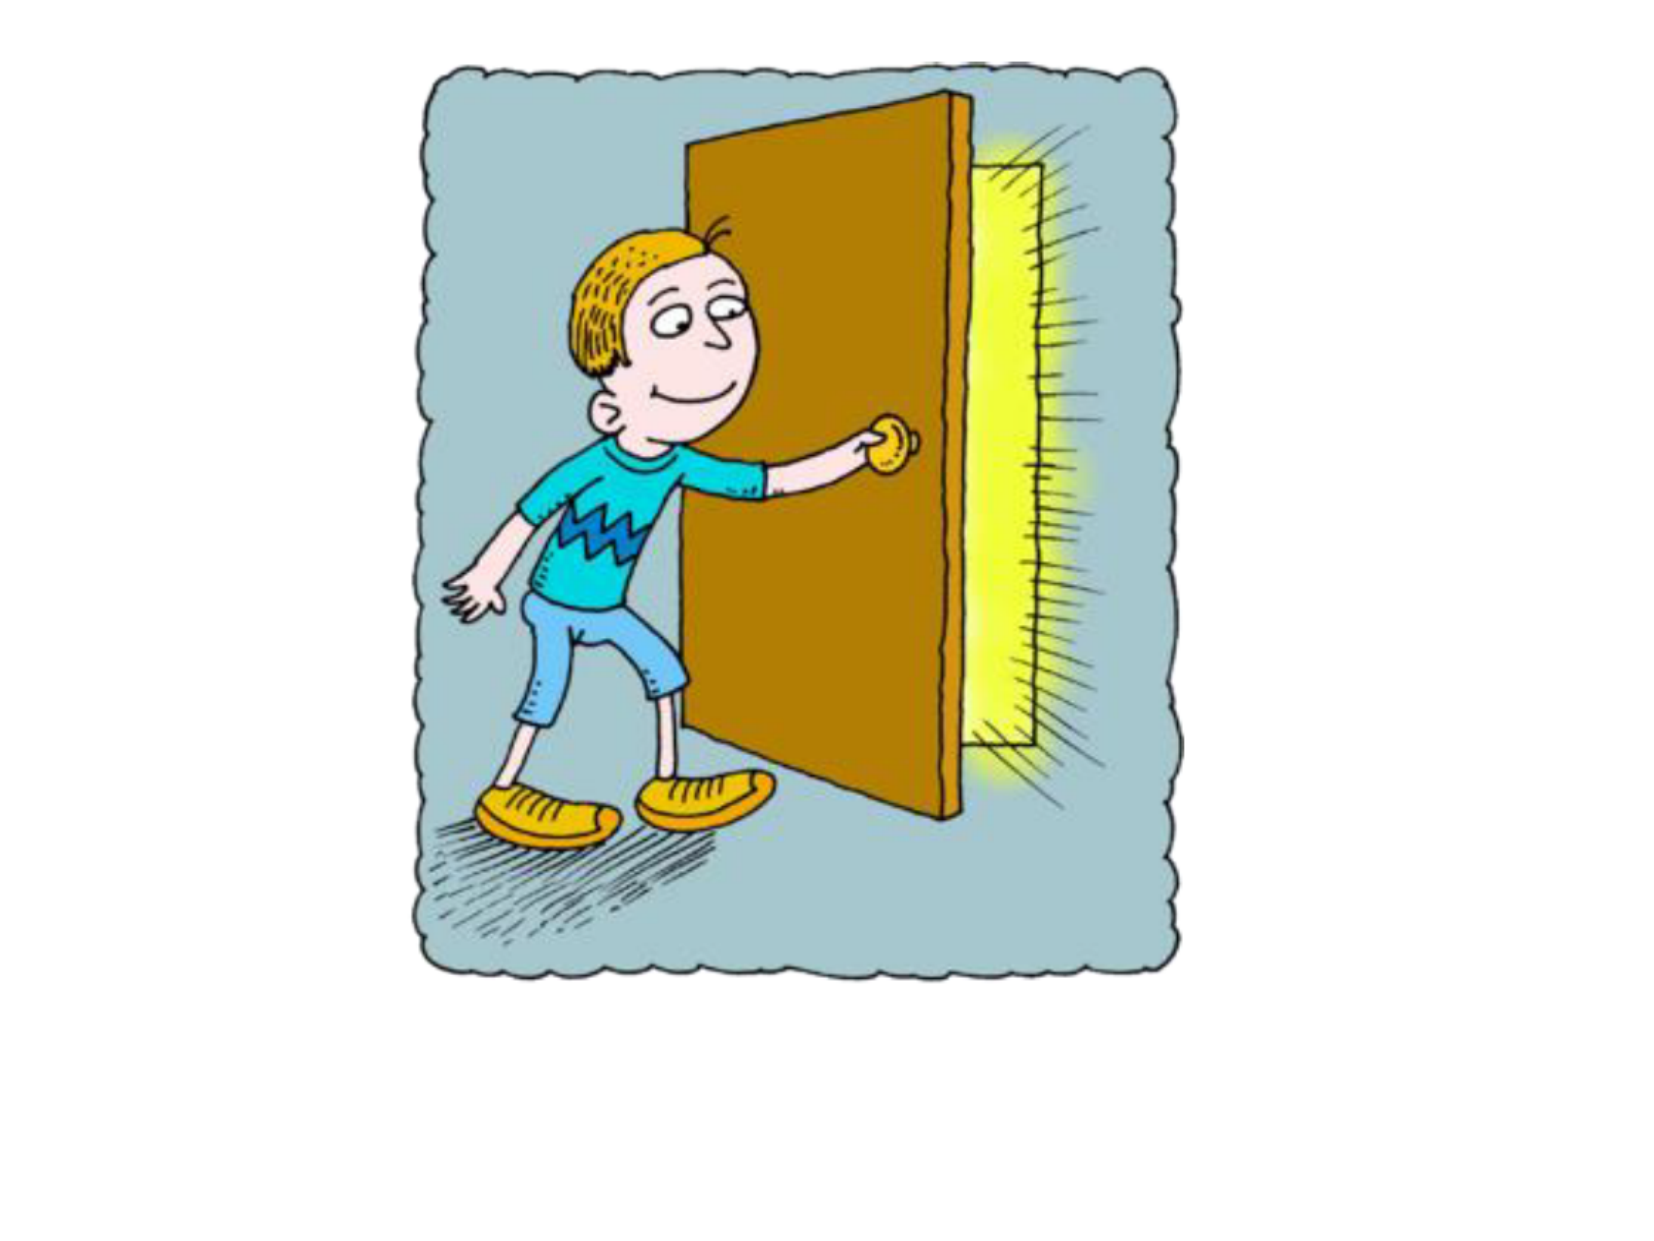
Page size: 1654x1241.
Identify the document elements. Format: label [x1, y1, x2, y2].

picture [401, 40, 1217, 1004]
